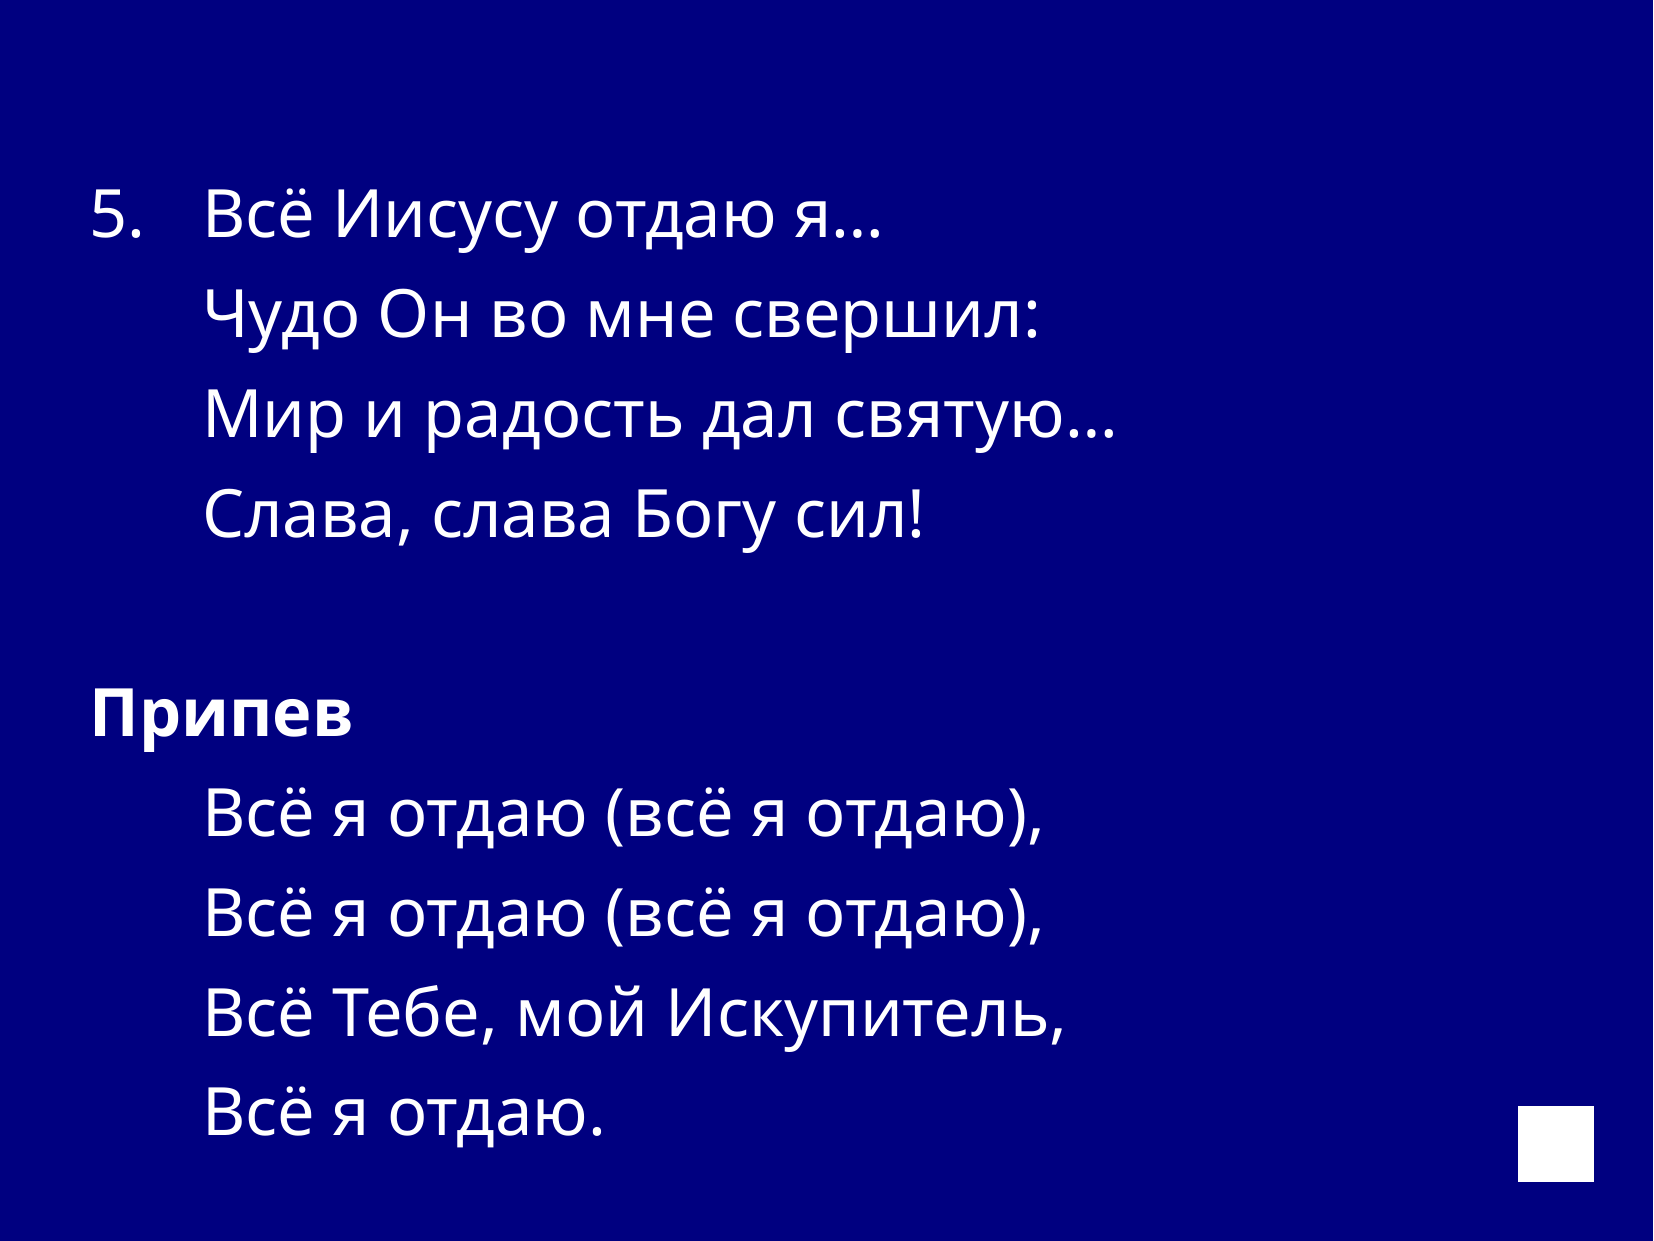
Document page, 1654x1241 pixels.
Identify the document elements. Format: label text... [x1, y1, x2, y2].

text_box 5. Всё Иисусу отдаю я… Чудо Он во мне свершил: Мир и радость дал святую… Слава, слава Богу сил! Припев Всё я отдаю (всё я отдаю), Всё я отдаю (всё я отдаю), Всё Тебе, мой Искупитель, Всё я отдаю. [75, 150, 1576, 1163]
text_box [1518, 1106, 1594, 1182]
